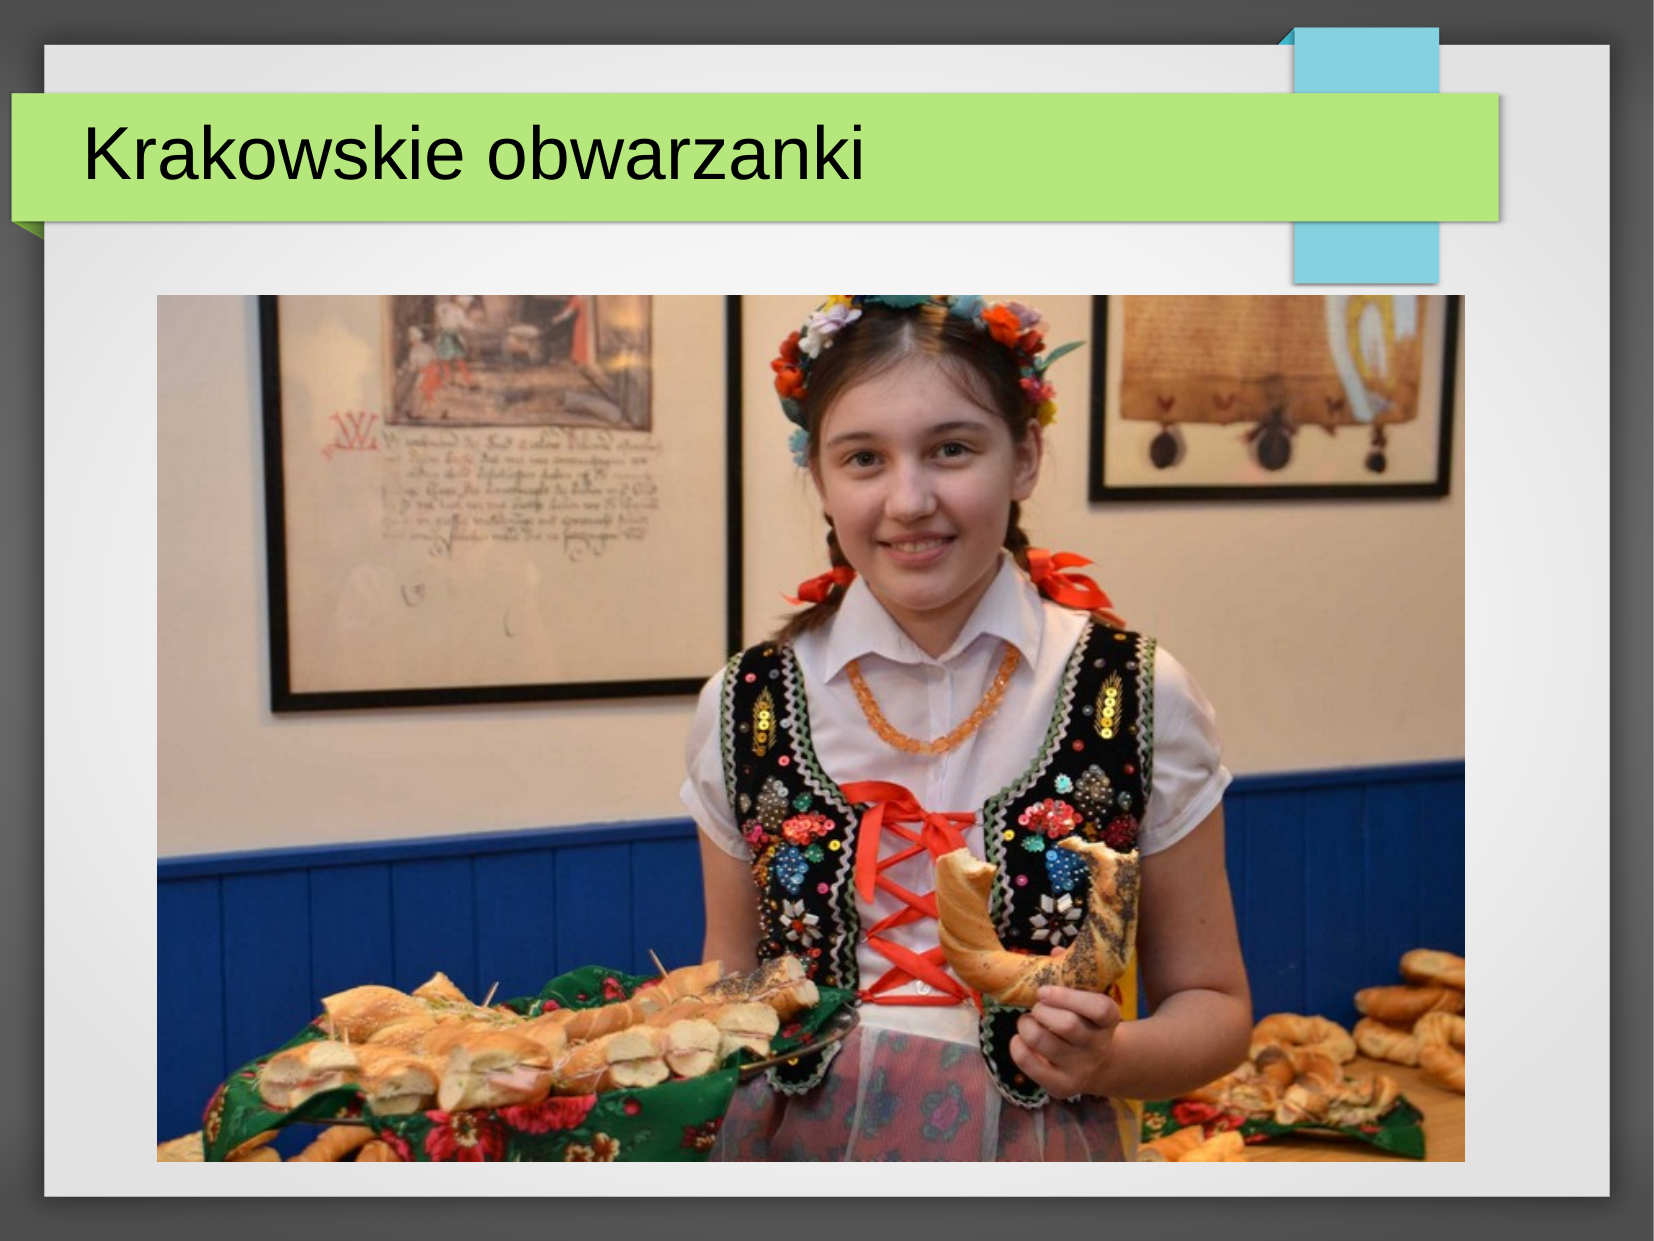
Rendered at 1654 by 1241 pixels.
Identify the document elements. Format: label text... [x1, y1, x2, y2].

title Krakowskie obwarzanki [82, 94, 1264, 213]
picture [0, 0, 1654, 1241]
